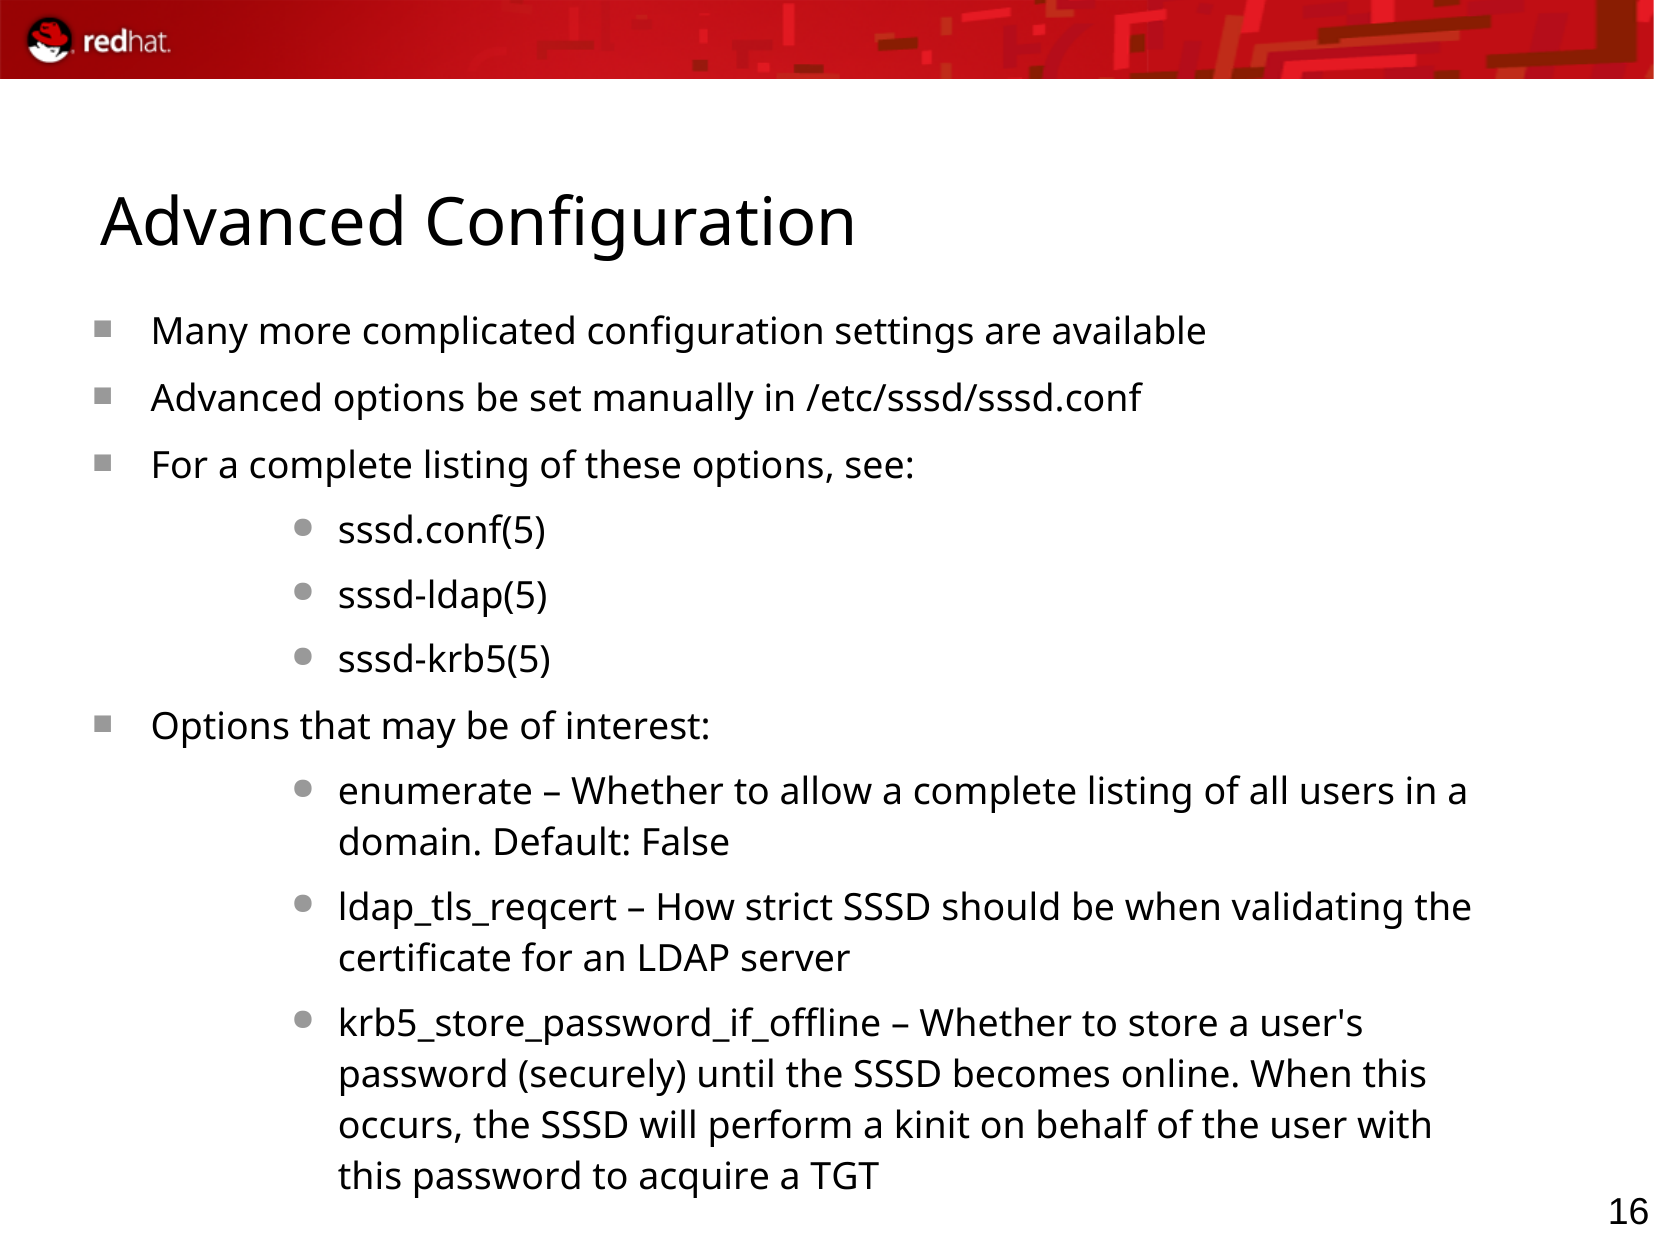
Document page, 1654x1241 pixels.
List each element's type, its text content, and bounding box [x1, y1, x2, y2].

list Many more complicated configuration settings are available Advanced options be set manually in /etc/sssd/sssd.conf For a complete listing of these options, see: sssd.conf(5) sssd-ldap(5) sssd-krb5(5) Options that may be of interest: enumerate – Whether to allow a complete listing of all users in a domain. Default: False ldap_tls_reqcert – How strict SSSD should be when validating the certificate for an LDAP server krb5_store_password_if_offline – Whether to store a user's password (securely) until the SSSD becomes online. When this occurs, the SSSD will perform a kinit on behalf of the user with this password to acquire a TGT [94, 304, 1500, 1159]
title Advanced Configuration [100, 171, 1506, 267]
picture [0, 0, 1654, 79]
